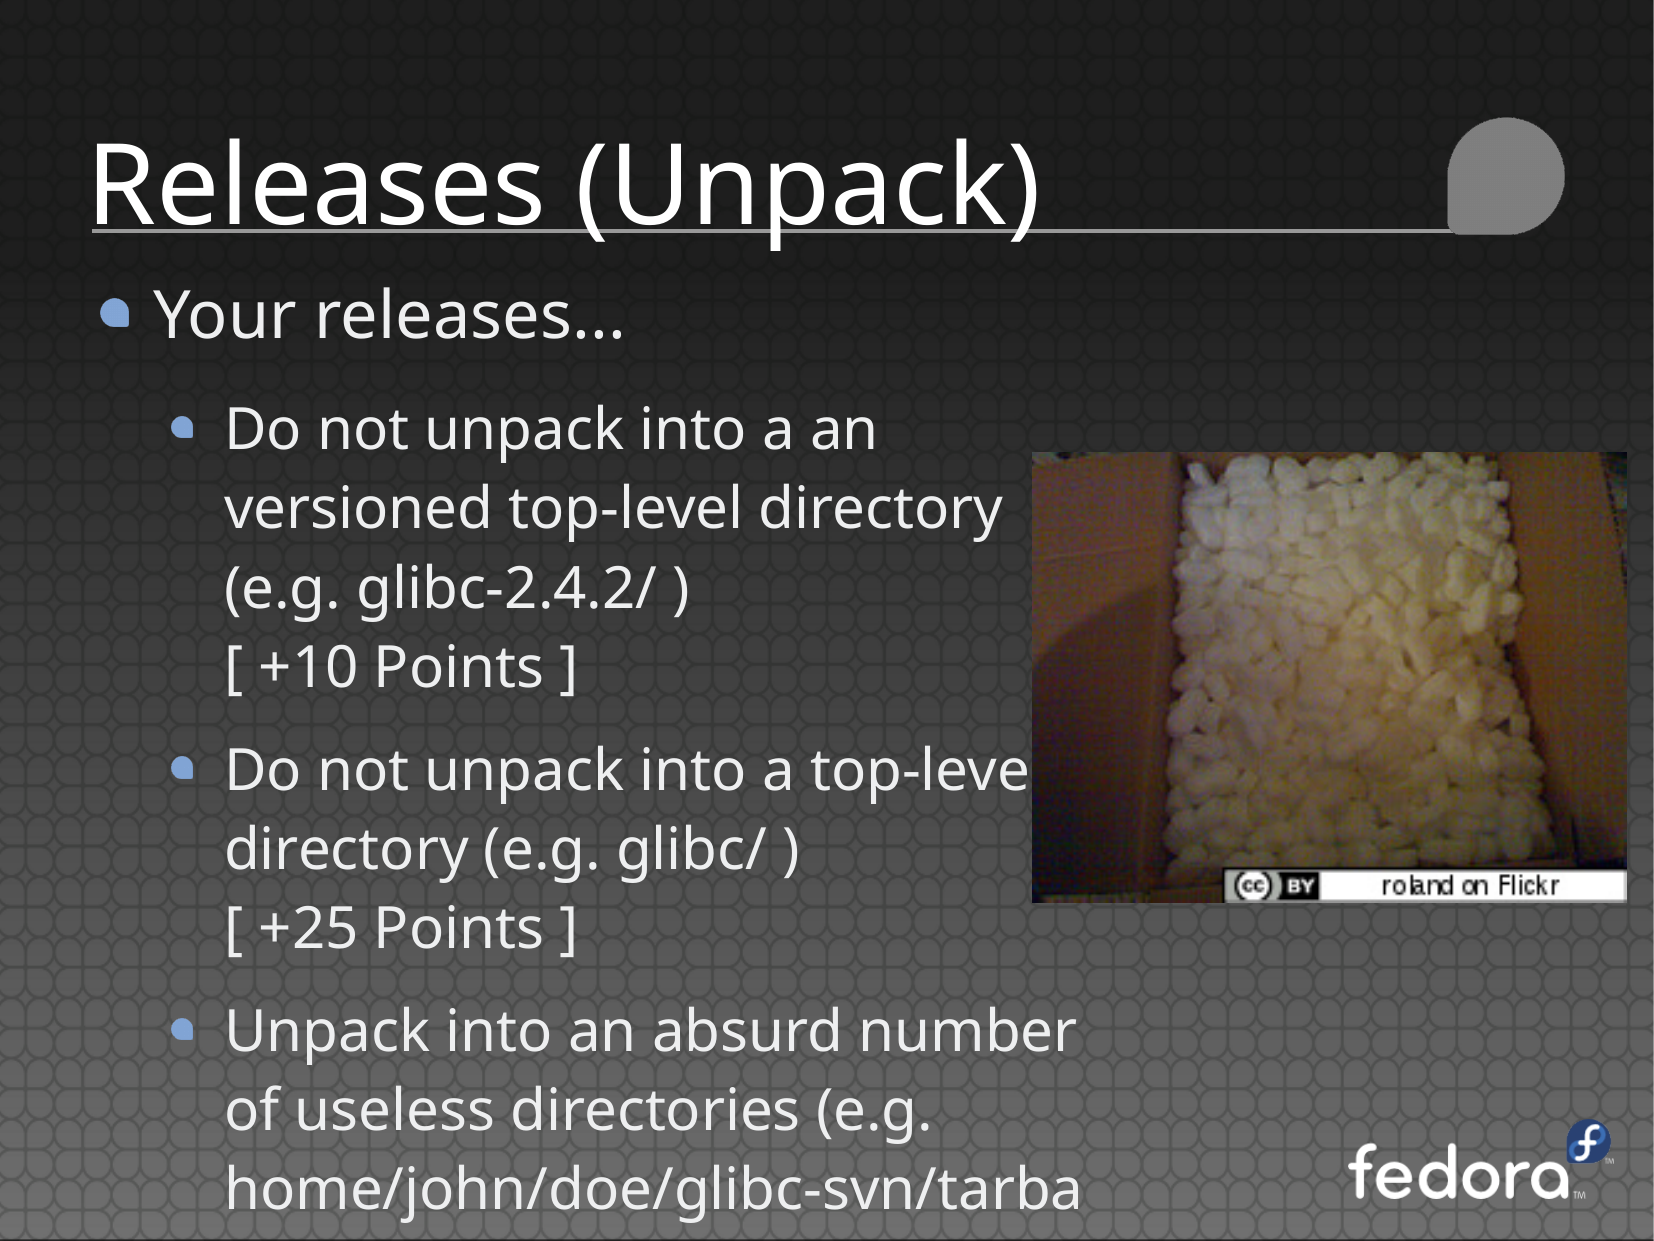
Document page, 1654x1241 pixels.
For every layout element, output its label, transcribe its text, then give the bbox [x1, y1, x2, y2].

list Your releases... Do not unpack into a an versioned top-level directory (e.g. glibc-2.4.2/ ) [ +10 Points ] Do not unpack into a top-level directory (e.g. glibc/ ) [ +25 Points ] Unpack into an absurd number of useless directories (e.g. home/john/doe/glibc-svn/tarball/glibc/src ) [ +50 Points ] [82, 267, 1094, 1241]
picture [0, 0, 1654, 1241]
title Releases (Unpack) [86, 112, 1576, 249]
